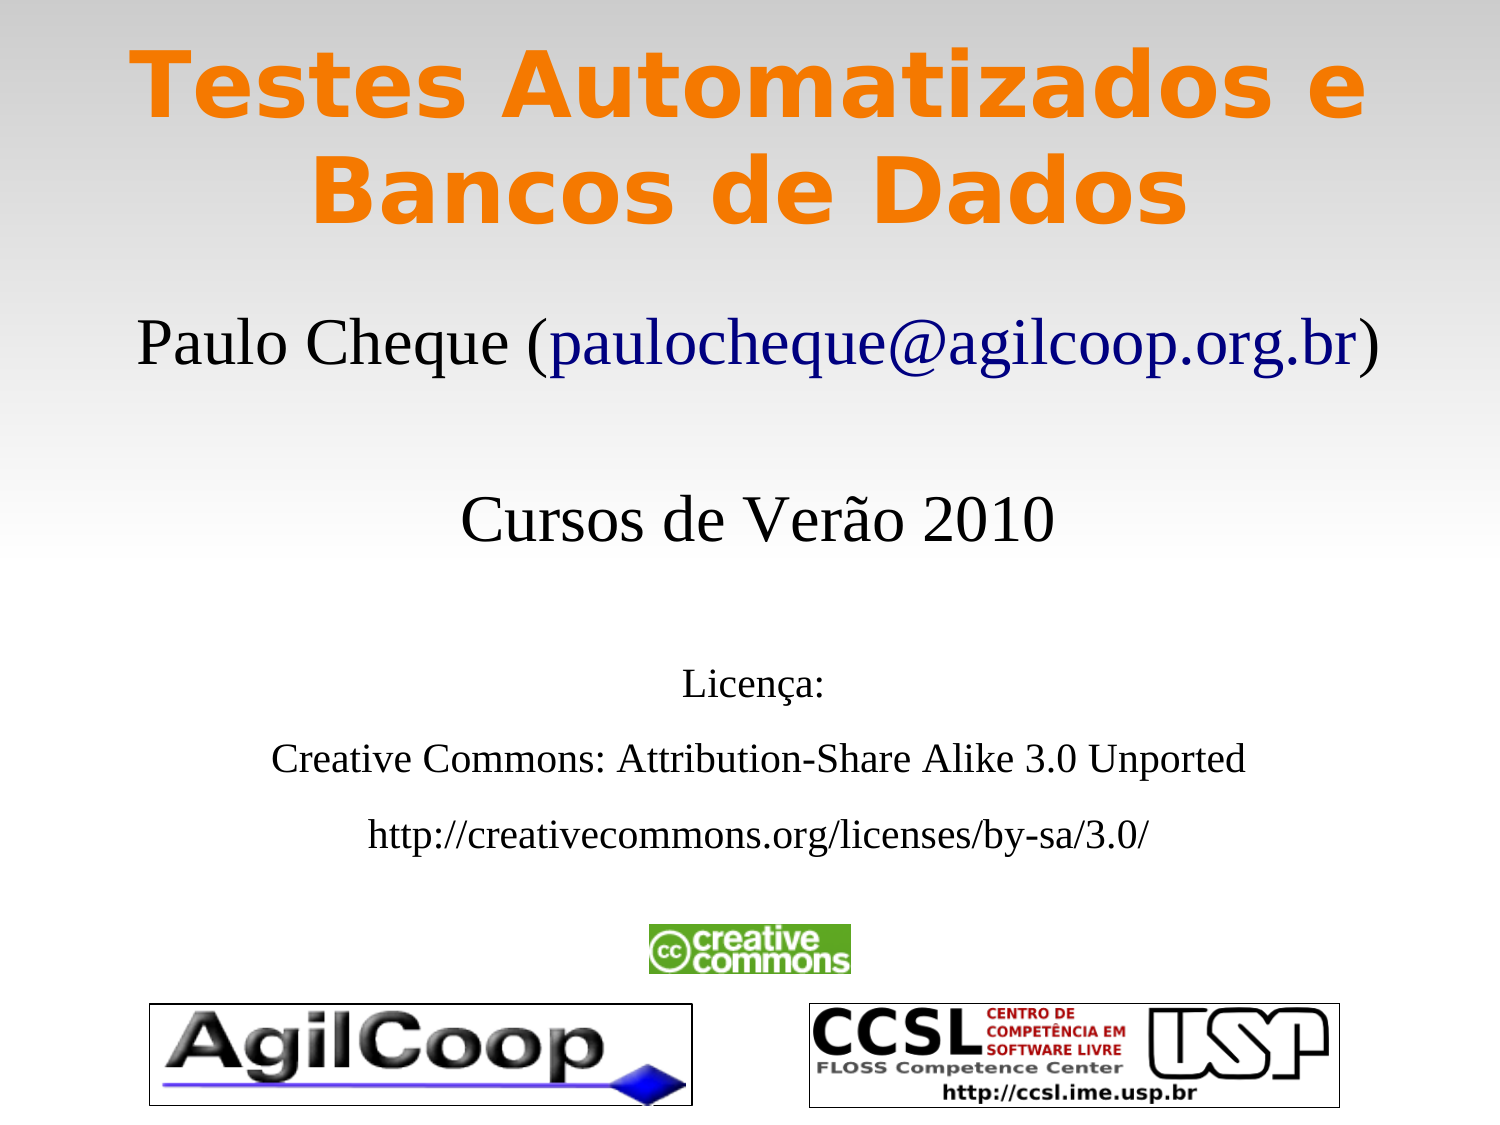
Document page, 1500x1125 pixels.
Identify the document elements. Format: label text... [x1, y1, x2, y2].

text_box [809, 1034, 813, 1108]
text_box [686, 1034, 692, 1106]
list Paulo Cheque (paulocheque@agilcoop.org.br) Cursos de Verão 2010 Licença: Creative Commons: Attribution-Share Alike 3.0 Unported http://creativecommons.org/licenses/by-sa/3.0/ [75, 304, 1425, 1034]
picture [161, 1034, 686, 1106]
title Testes Automatizados e Bancos de Dados [75, 31, 1425, 246]
text_box [1329, 1034, 1340, 1108]
picture [813, 1034, 1329, 1108]
text_box [148, 1034, 161, 1106]
